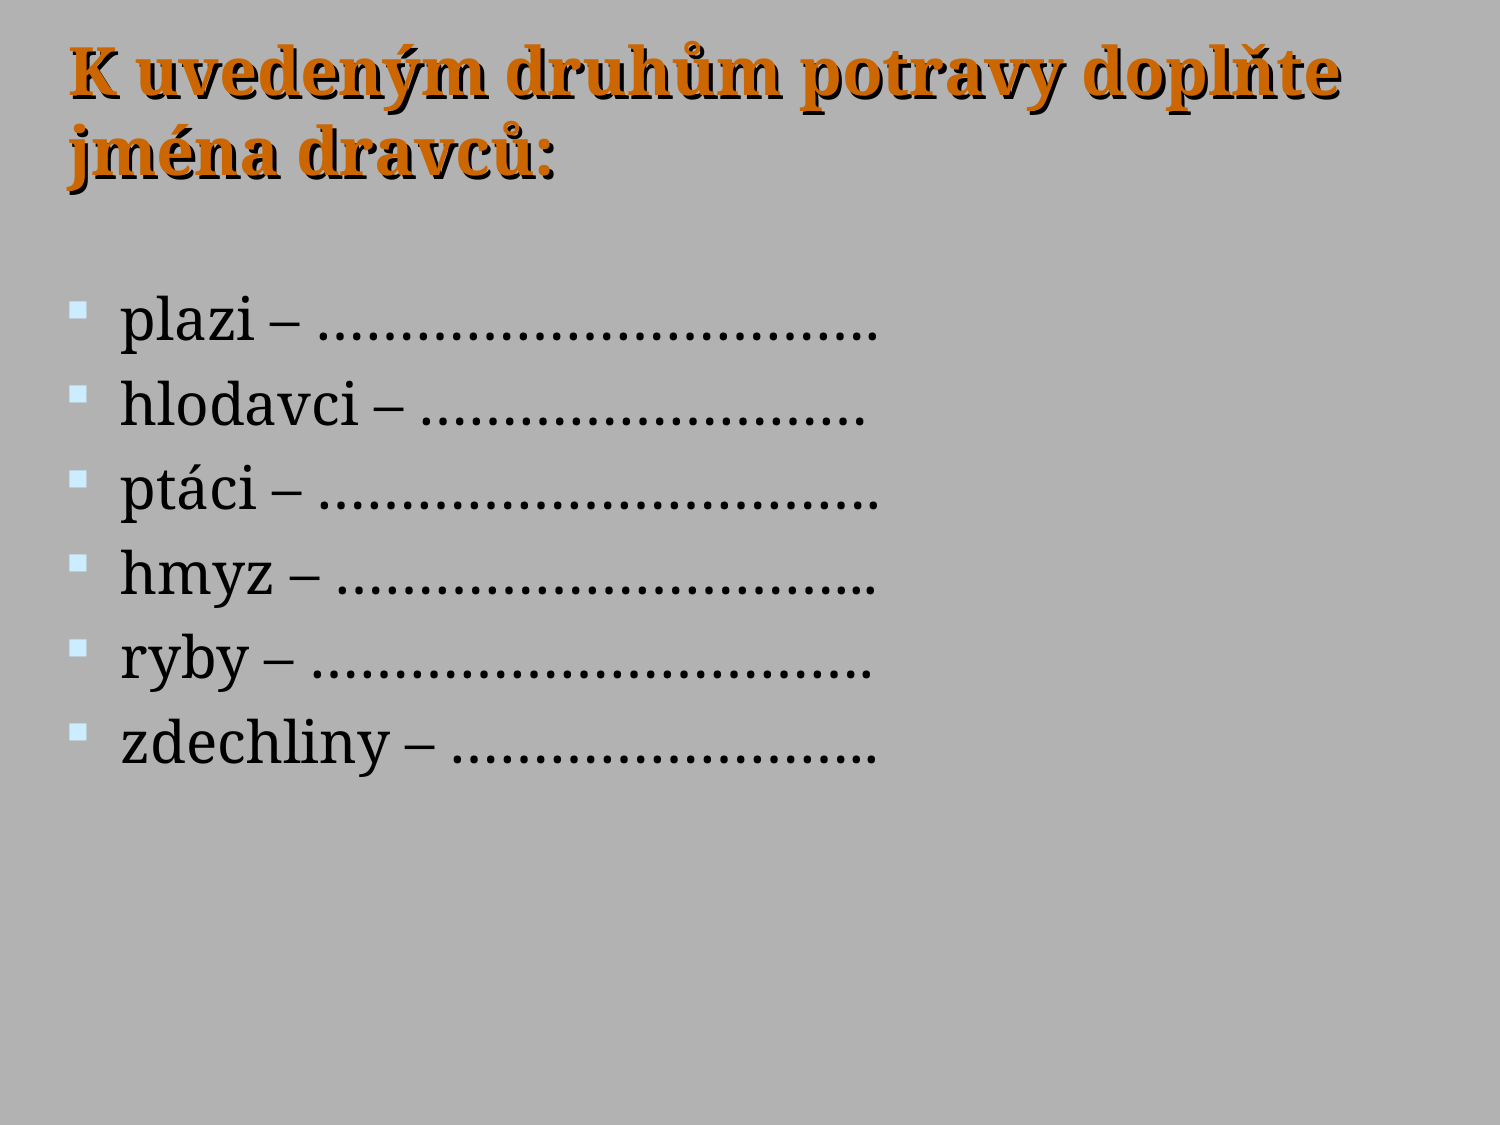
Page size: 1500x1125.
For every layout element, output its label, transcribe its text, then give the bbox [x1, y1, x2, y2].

title K uvedeným druhům potravy doplňte jména dravců: [53, 0, 1450, 218]
list plazi – ……………………………. hlodavci – ……………………… ptáci – ……………………………. hmyz – …………………………... ryby – ……………………………. zdechliny – …………………….. [49, 274, 1451, 1001]
